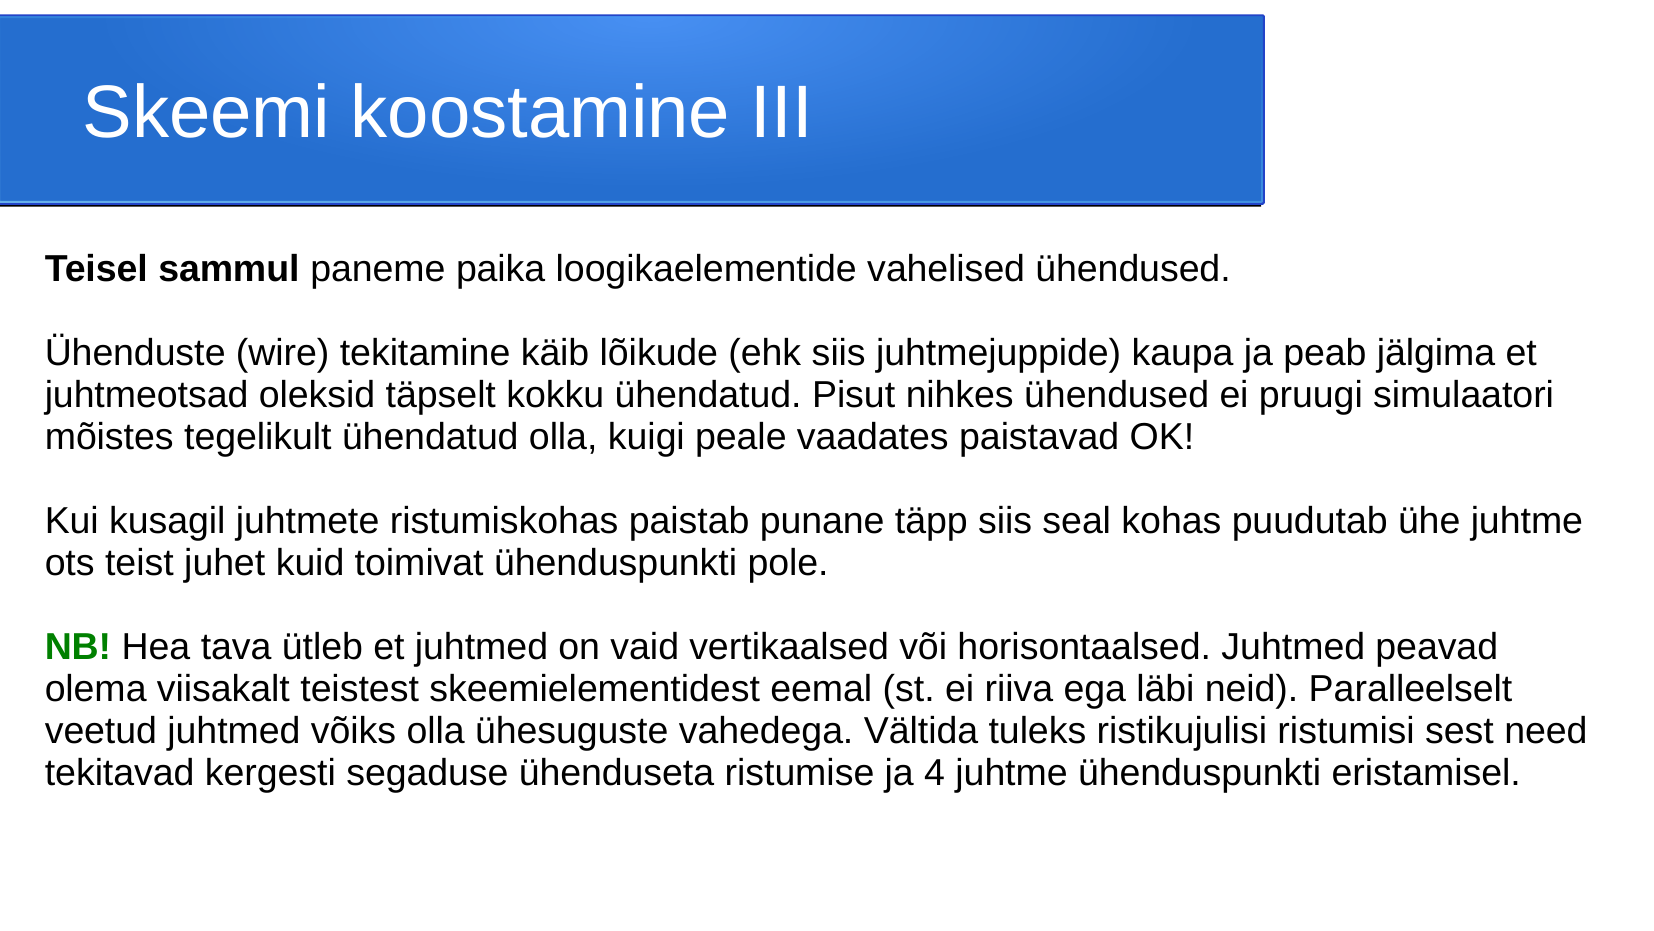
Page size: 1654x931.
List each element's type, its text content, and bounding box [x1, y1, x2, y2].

text_box Teisel sammul paneme paika loogikaelementide vahelised ühendused. Ühenduste (wire) tekitamine käib lõikude (ehk siis juhtmejuppide) kaupa ja peab jälgima et juhtmeotsad oleksid täpselt kokku ühendatud. Pisut nihkes ühendused ei pruugi simulaatori mõistes tegelikult ühendatud olla, kuigi peale vaadates paistavad OK! Kui kusagil juhtmete ristumiskohas paistab punane täpp siis seal kohas puudutab ühe juhtme ots teist juhet kuid toimivat ühenduspunkti pole. NB! Hea tava ütleb et juhtmed on vaid vertikaalsed või horisontaalsed. Juhtmed peavad olema viisakalt teistest skeemielementidest eemal (st. ei riiva ega läbi neid). Paralleelselt veetud juhtmed võiks olla ühesuguste vahedega. Vältida tuleks ristikujulisi ristumisi sest need tekitavad kergesti segaduse ühenduseta ristumise ja 4 juhtme ühenduspunkti eristamisel. [30, 240, 1606, 885]
title Skeemi koostamine III [82, 35, 1235, 189]
